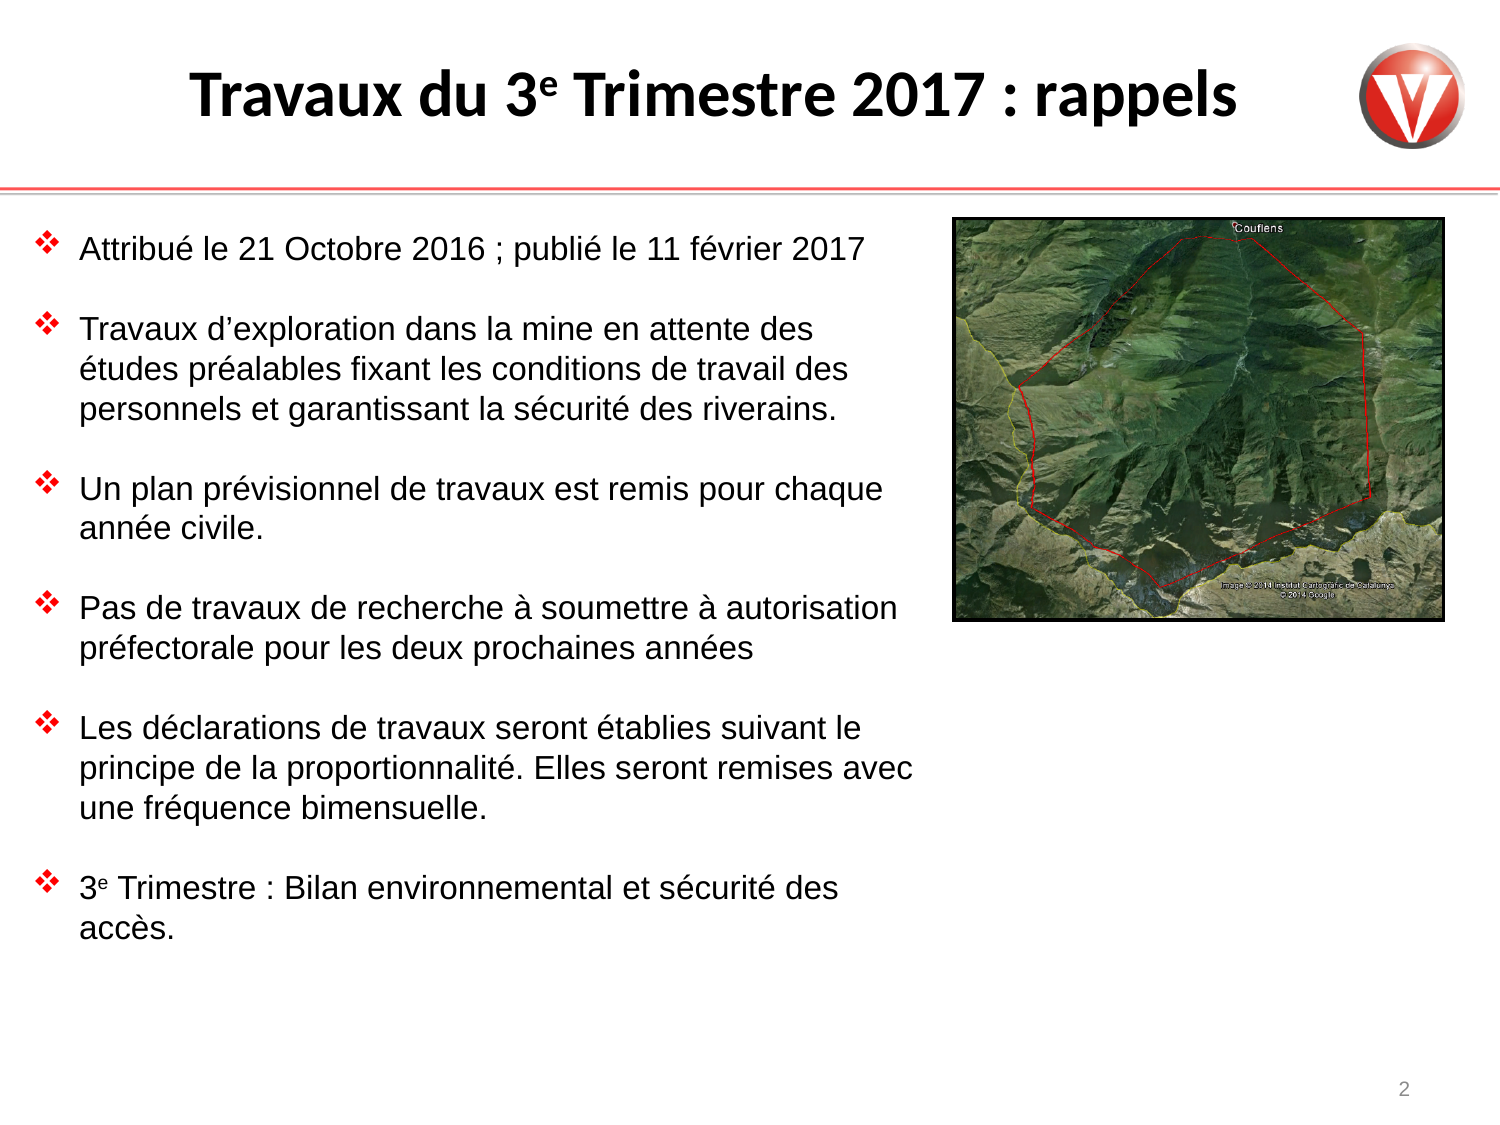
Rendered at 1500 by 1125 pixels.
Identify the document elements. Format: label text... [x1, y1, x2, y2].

text_box Travaux du 3e Trimestre 2017 : rappels [76, 30, 1352, 149]
slide_number <numéro> [1074, 1058, 1425, 1119]
text_box Attribué le 21 Octobre 2016 ; publié le 11 février 2017 Travaux d’exploration dans la mine en attente des études préalables fixant les conditions de travail des personnels et garantissant la sécurité des riverains. Un plan prévisionnel de travaux est remis pour chaque année civile. Pas de travaux de recherche à soumettre à autorisation préfectorale pour les deux prochaines années Les déclarations de travaux seront établies suivant le principe de la proportionnalité. Elles seront remises avec une fréquence bimensuelle. 3e Trimestre : Bilan environnemental et sécurité des accès. [17, 219, 939, 1034]
picture [1359, 43, 1465, 149]
picture [955, 219, 1442, 619]
